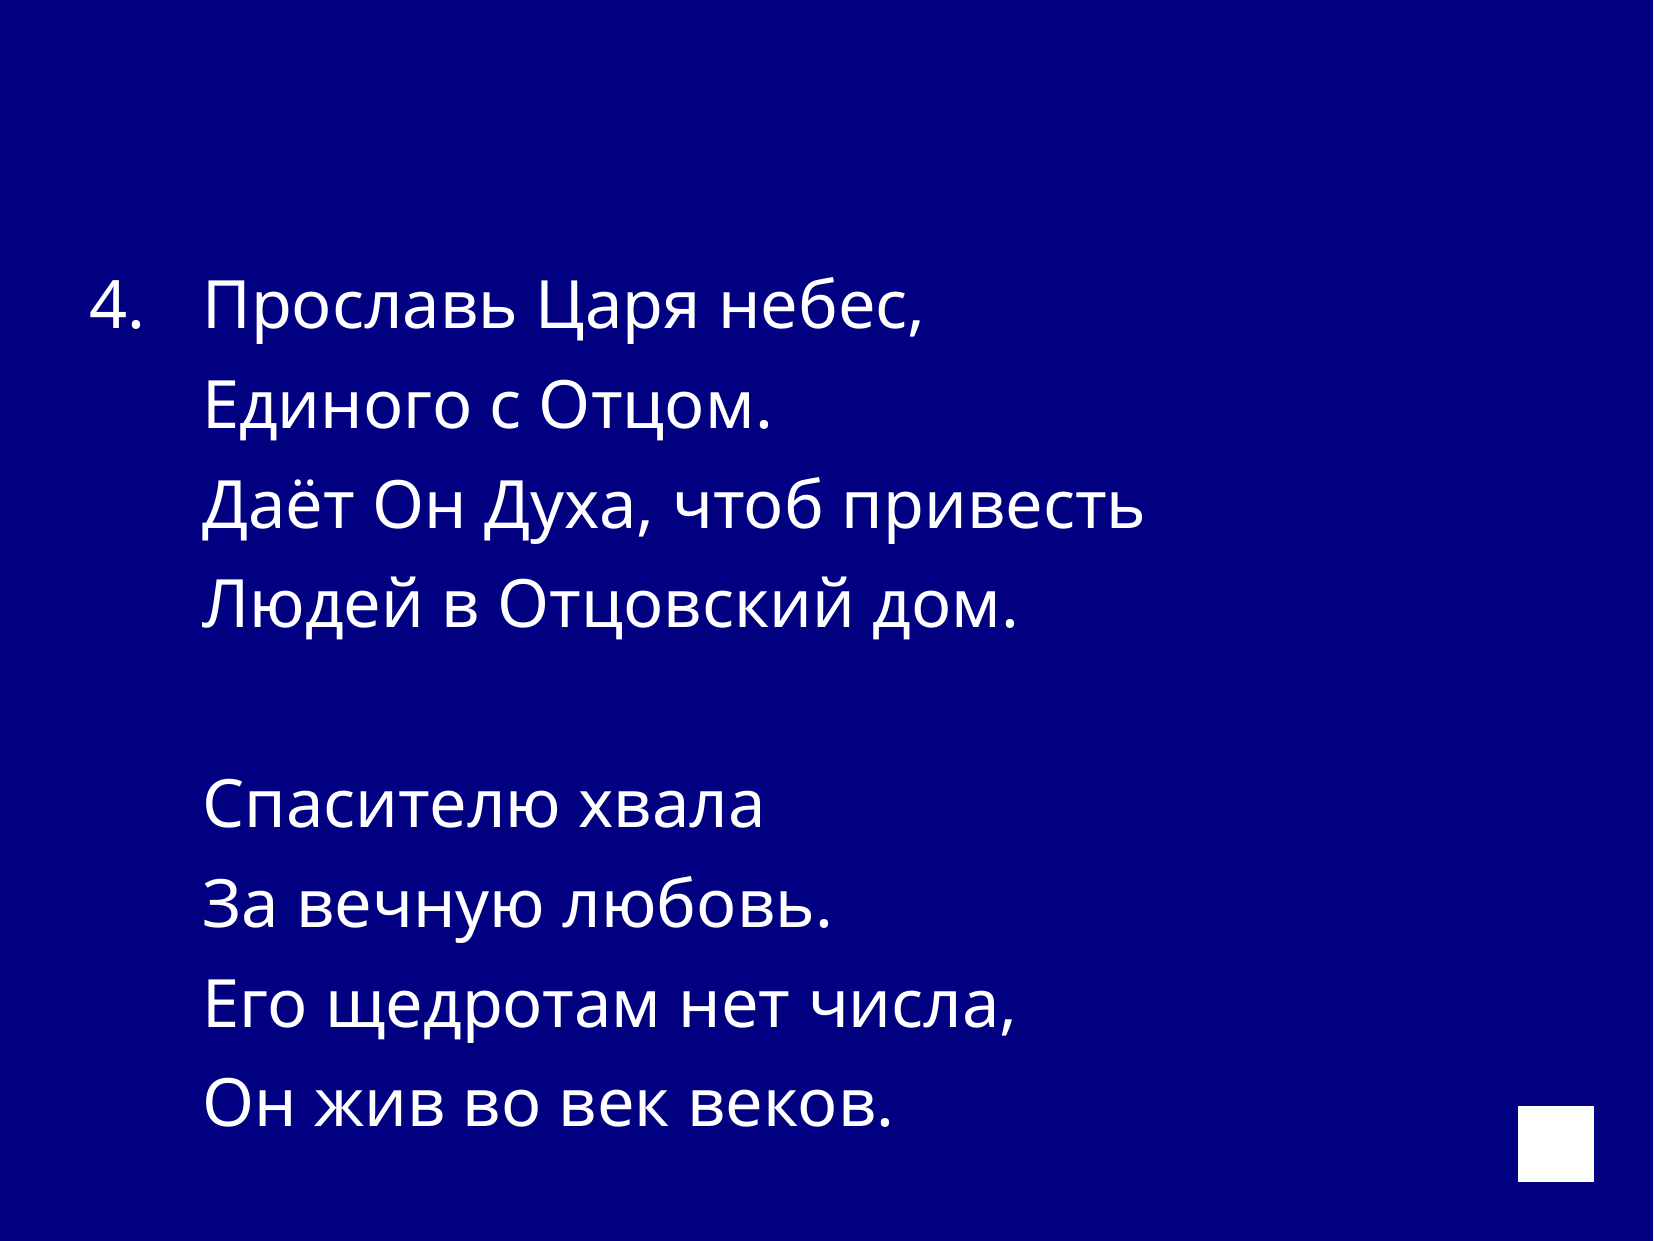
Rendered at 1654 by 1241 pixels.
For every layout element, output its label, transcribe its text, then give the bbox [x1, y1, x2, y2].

text_box 4. Прославь Царя небес, Единого с Отцом. Даёт Он Духа, чтоб привесть Людей в Отцовский дом. Спасителю хвала За вечную любовь. Его щедротам нет числа, Он жив во век веков. [75, 150, 1576, 1163]
text_box [1518, 1106, 1594, 1182]
